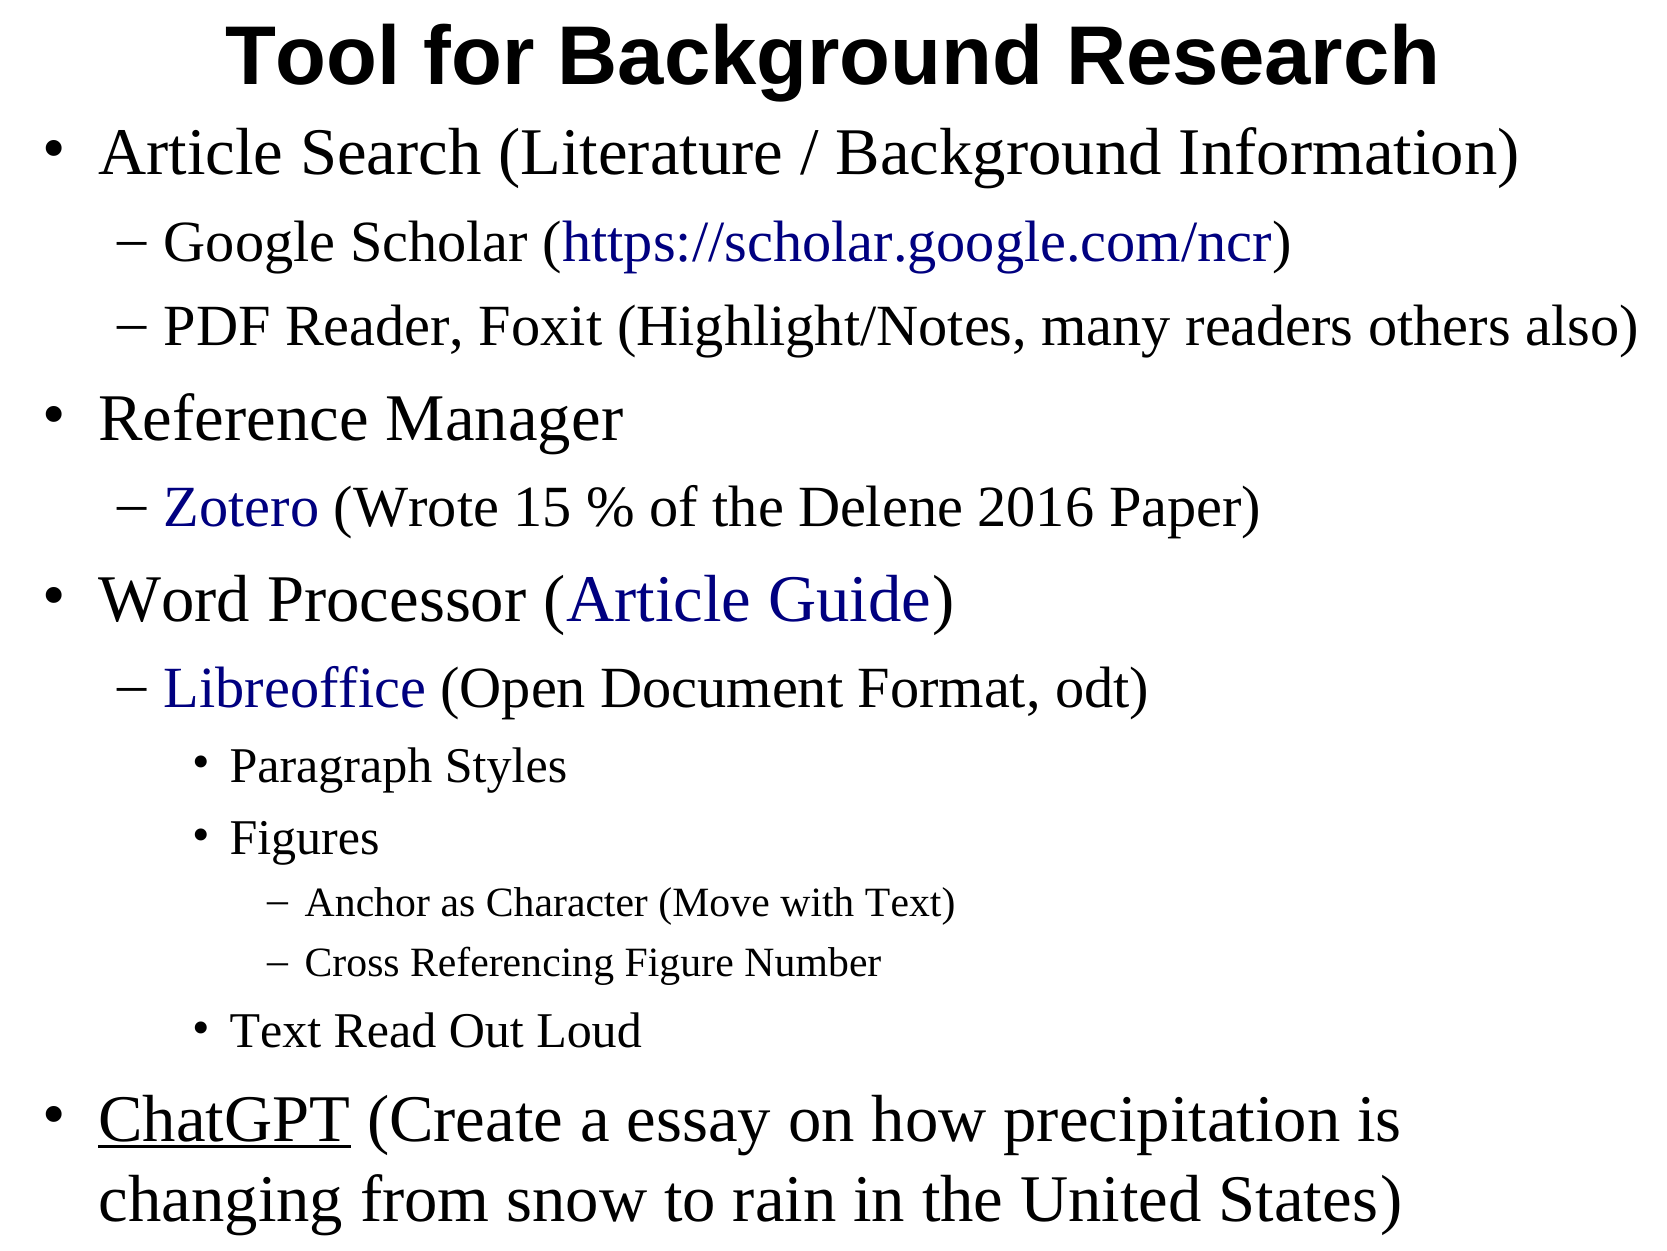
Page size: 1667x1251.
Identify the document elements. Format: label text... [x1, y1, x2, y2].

title Tool for Background Research [0, 0, 1667, 110]
list Article Search (Literature / Background Information) Google Scholar (https://scholar.google.com/ncr) PDF Reader, Foxit (Highlight/Notes, many readers others also) Reference Manager Zotero (Wrote 15 % of the Delene 2016 Paper) Word Processor (Article Guide) Libreoffice (Open Document Format, odt) Paragraph Styles Figures Anchor as Character (Move with Text) Cross Referencing Figure Number Text Read Out Loud ChatGPT (Create a essay on how precipitation is changing from snow to rain in the United States) [27, 100, 1667, 1243]
